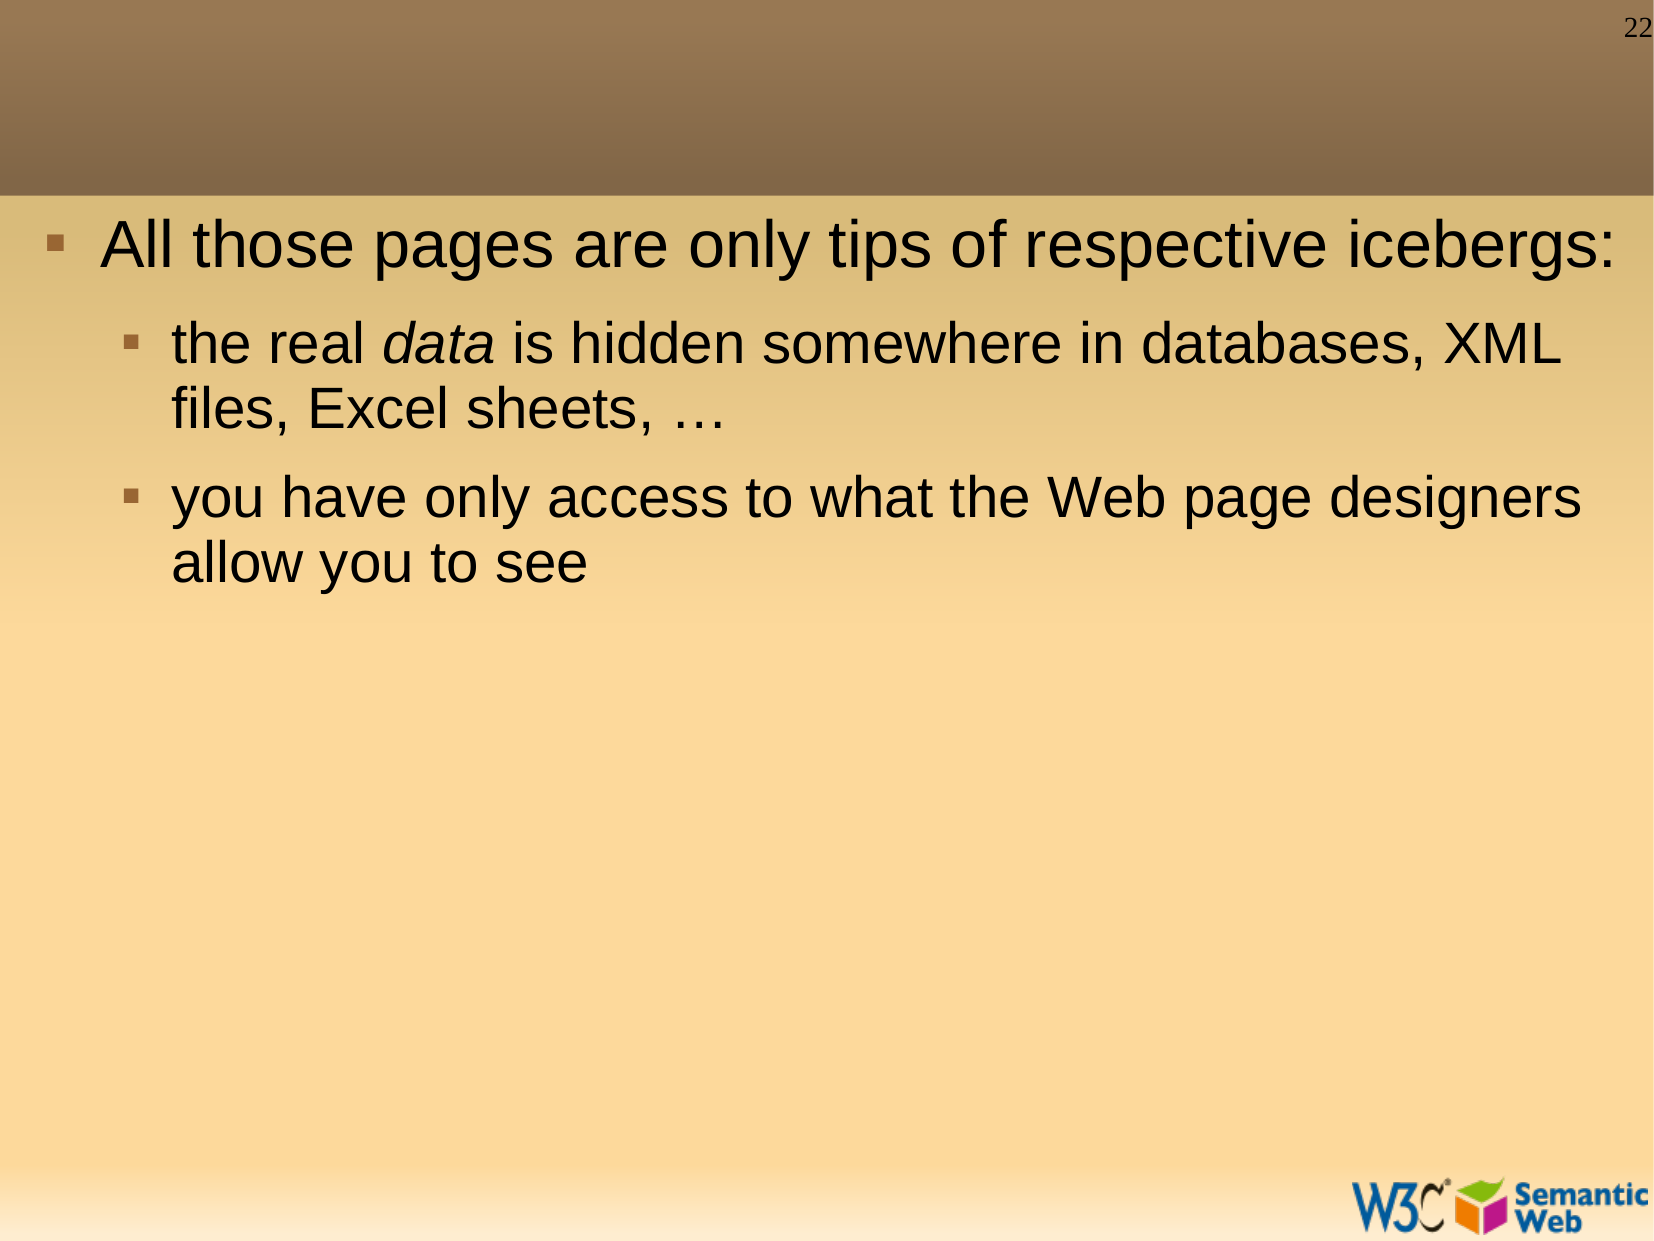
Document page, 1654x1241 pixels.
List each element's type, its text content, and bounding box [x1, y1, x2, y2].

list All those pages are only tips of respective icebergs: the real data is hidden somewhere in databases, XML files, Excel sheets, … you have only access to what the Web page designers allow you to see [29, 206, 1624, 1193]
picture [0, 0, 1654, 1241]
